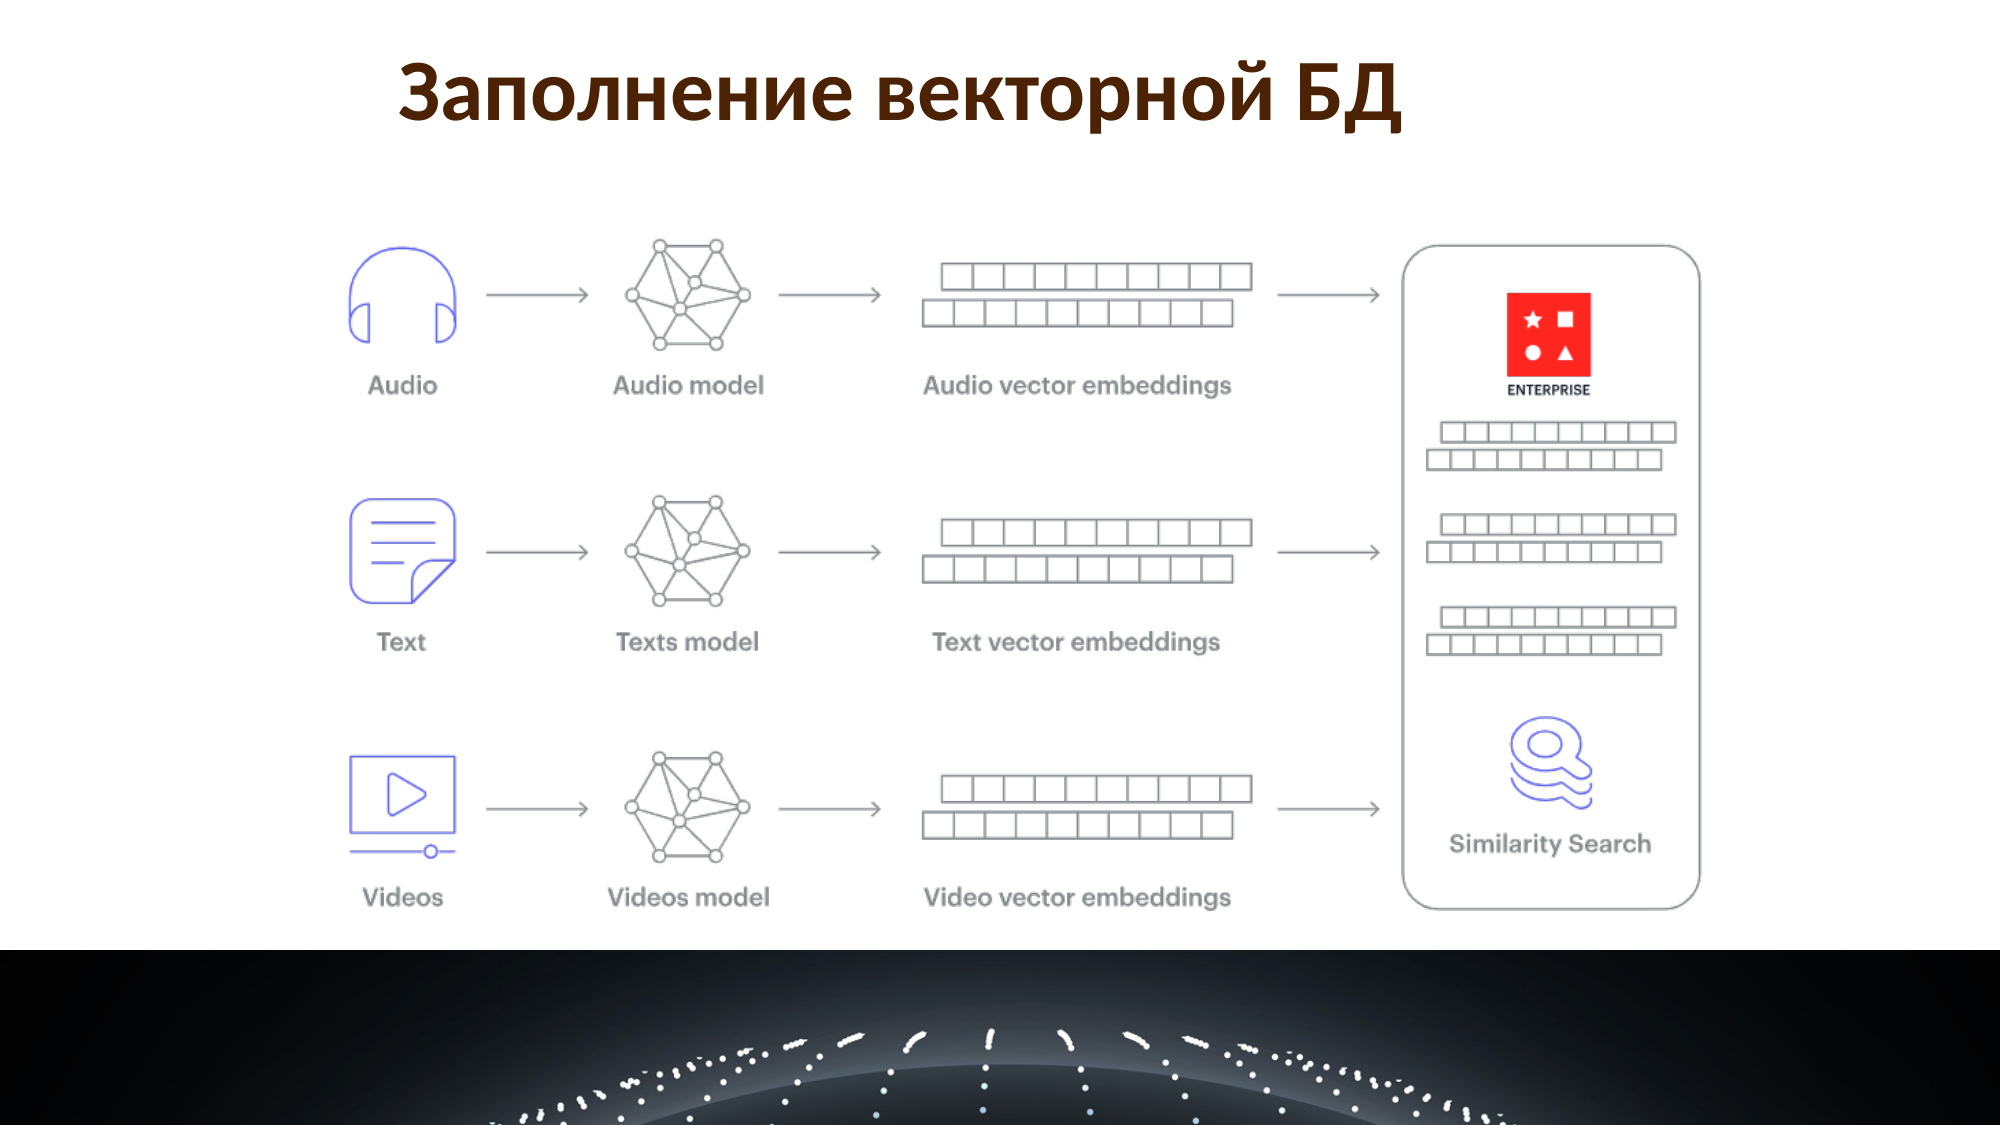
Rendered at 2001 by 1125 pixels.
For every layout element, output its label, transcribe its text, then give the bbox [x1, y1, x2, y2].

picture [0, 950, 2000, 1125]
text_box Заполнение векторной БД [383, 25, 1595, 145]
picture [340, 237, 1710, 915]
